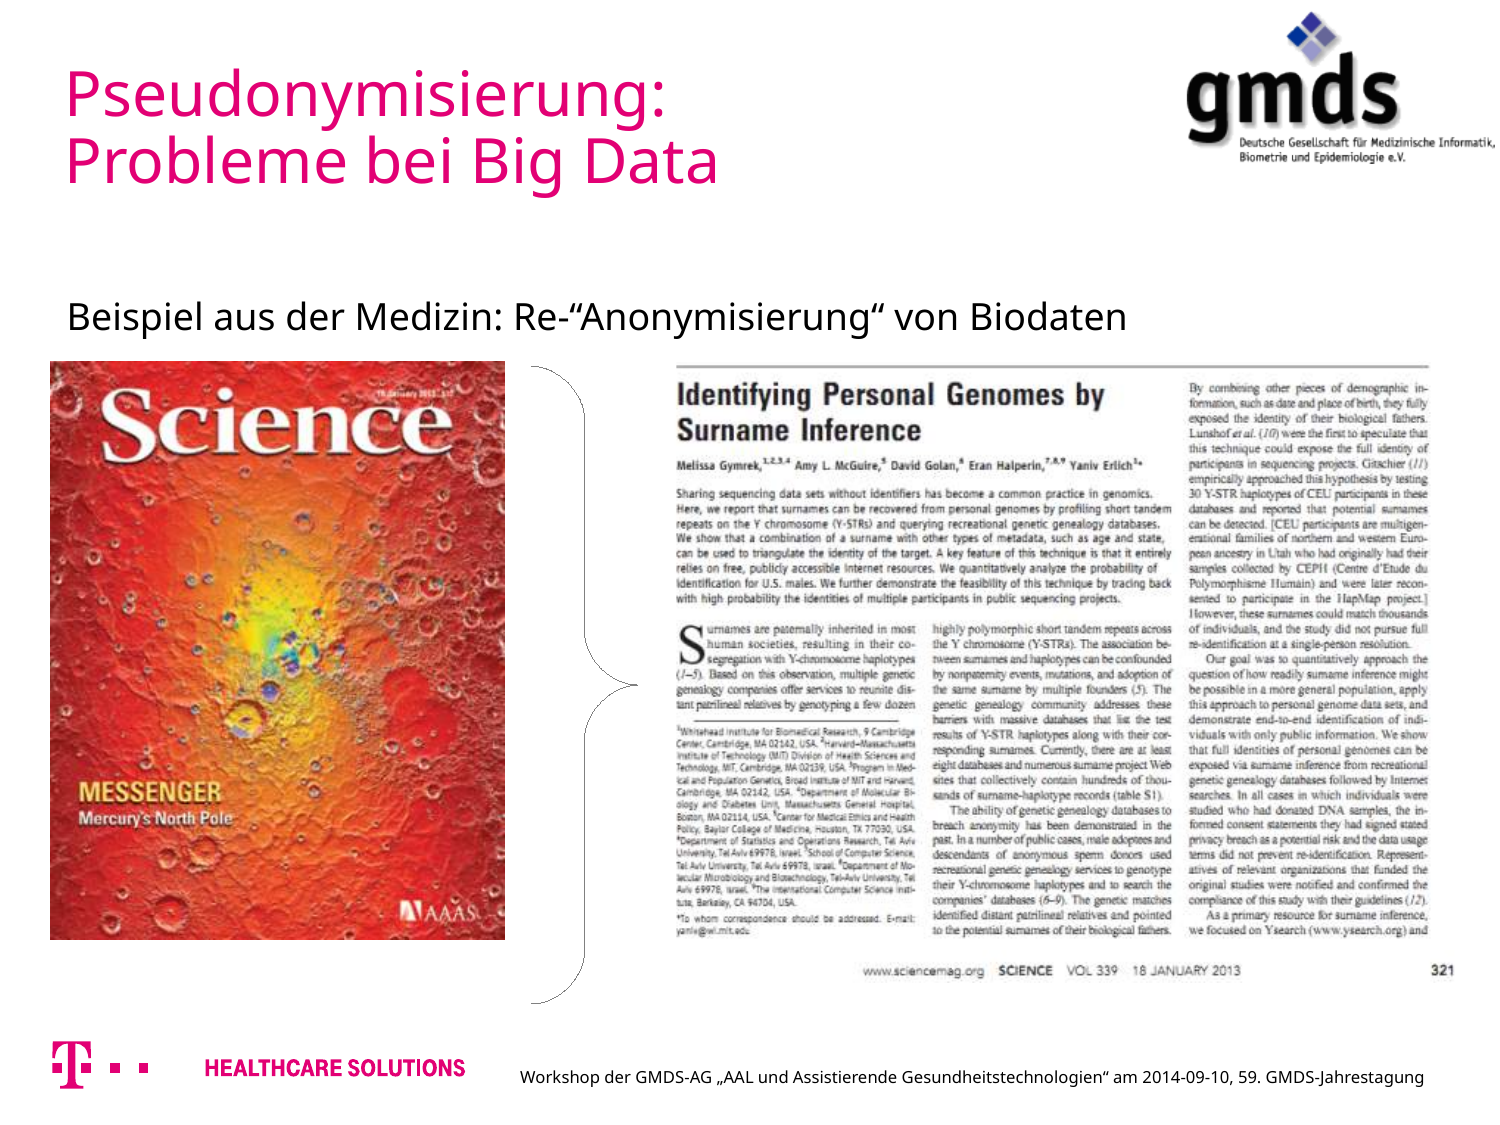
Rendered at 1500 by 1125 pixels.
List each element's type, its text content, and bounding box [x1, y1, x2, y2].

list Beispiel aus der Medizin: Re-“Anonymisierung“ von Biodaten [51, 290, 1447, 346]
picture [50, 361, 505, 940]
picture [653, 361, 1469, 983]
text_box Workshop der GMDS-AG „AAL und Assistierende Gesundheitstechnologien“ am 2014-09-10, 59. GMDS-Jahrestagung [520, 1049, 1479, 1087]
picture [1181, 8, 1495, 164]
title Pseudonymisierung: Probleme bei Big Data [50, 54, 1186, 191]
